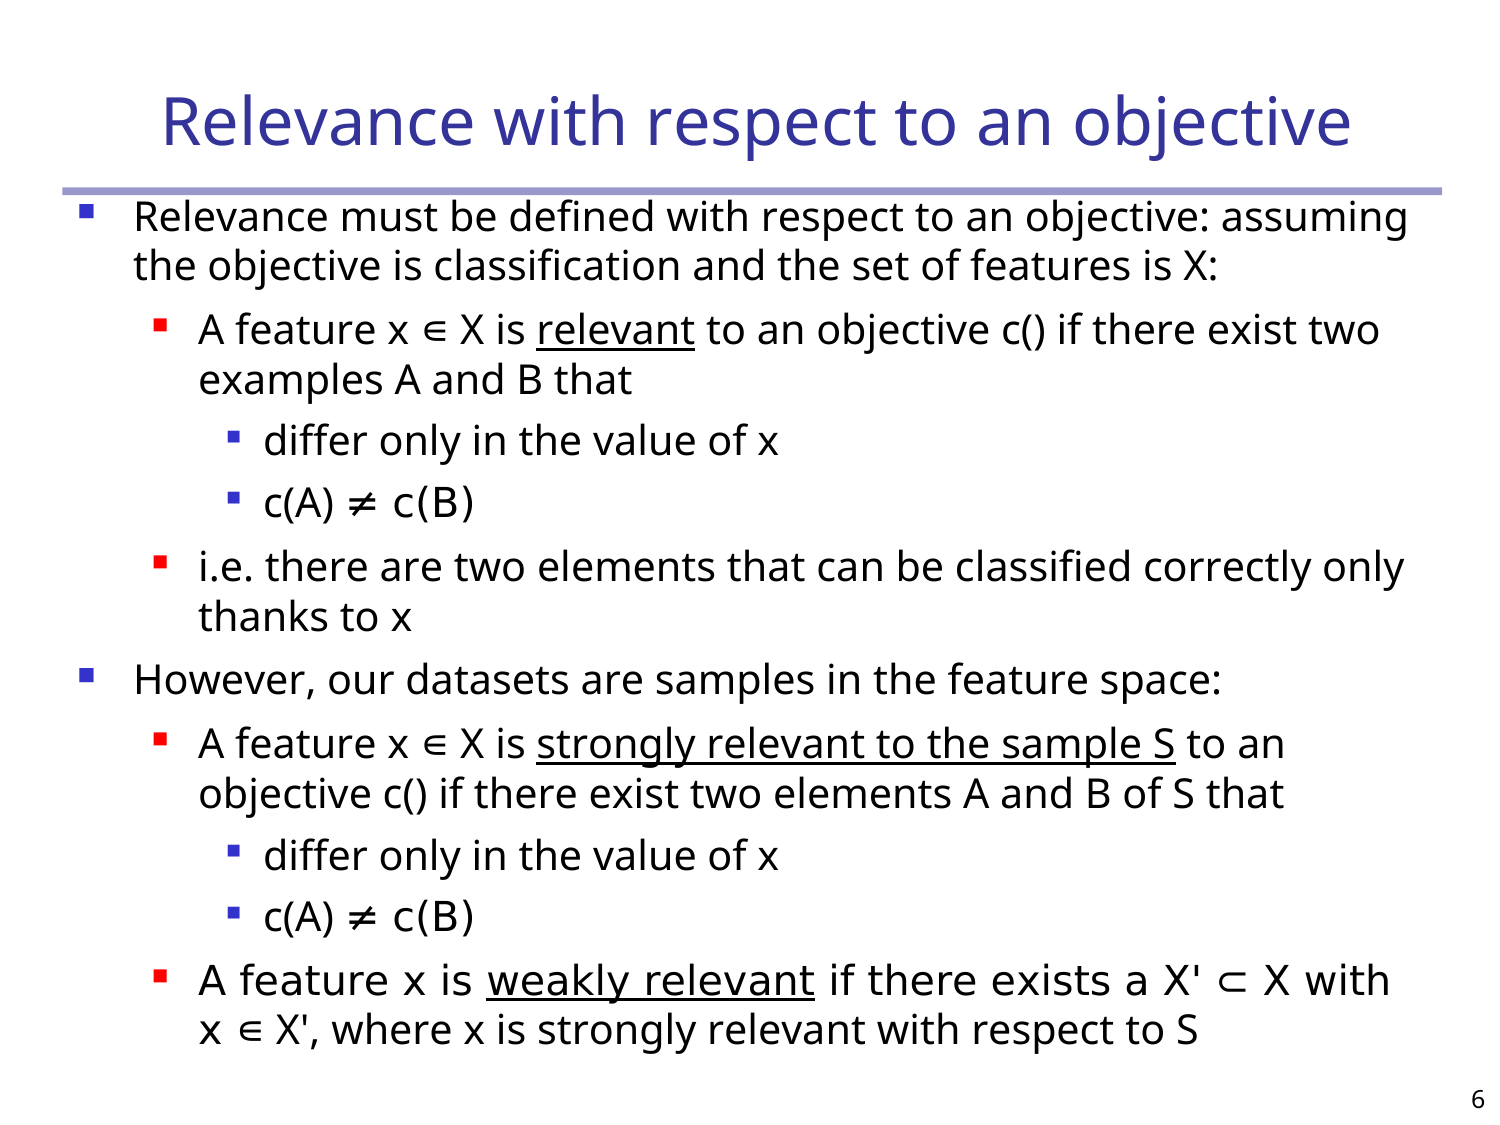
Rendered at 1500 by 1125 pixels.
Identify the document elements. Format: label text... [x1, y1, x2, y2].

title Relevance with respect to an objective [60, 49, 1456, 188]
text_box <number> [1187, 1050, 1500, 1125]
list Relevance must be defined with respect to an objective: assuming the objective is classification and the set of features is X: A feature x ∊ X is relevant to an objective c() if there exist two examples A and B that differ only in the value of x c(A) ≠ c(B) i.e. there are two elements that can be classified correctly only thanks to x However, our datasets are samples in the feature space: A feature x ∊ X is strongly relevant to the sample S to an objective c() if there exist two elements A and B of S that differ only in the value of x c(A) ≠ c(B) A feature x is weakly relevant if there exists a X' ⊂ X with x ∊ X', where x is strongly relevant with respect to S [62, 118, 1426, 1122]
